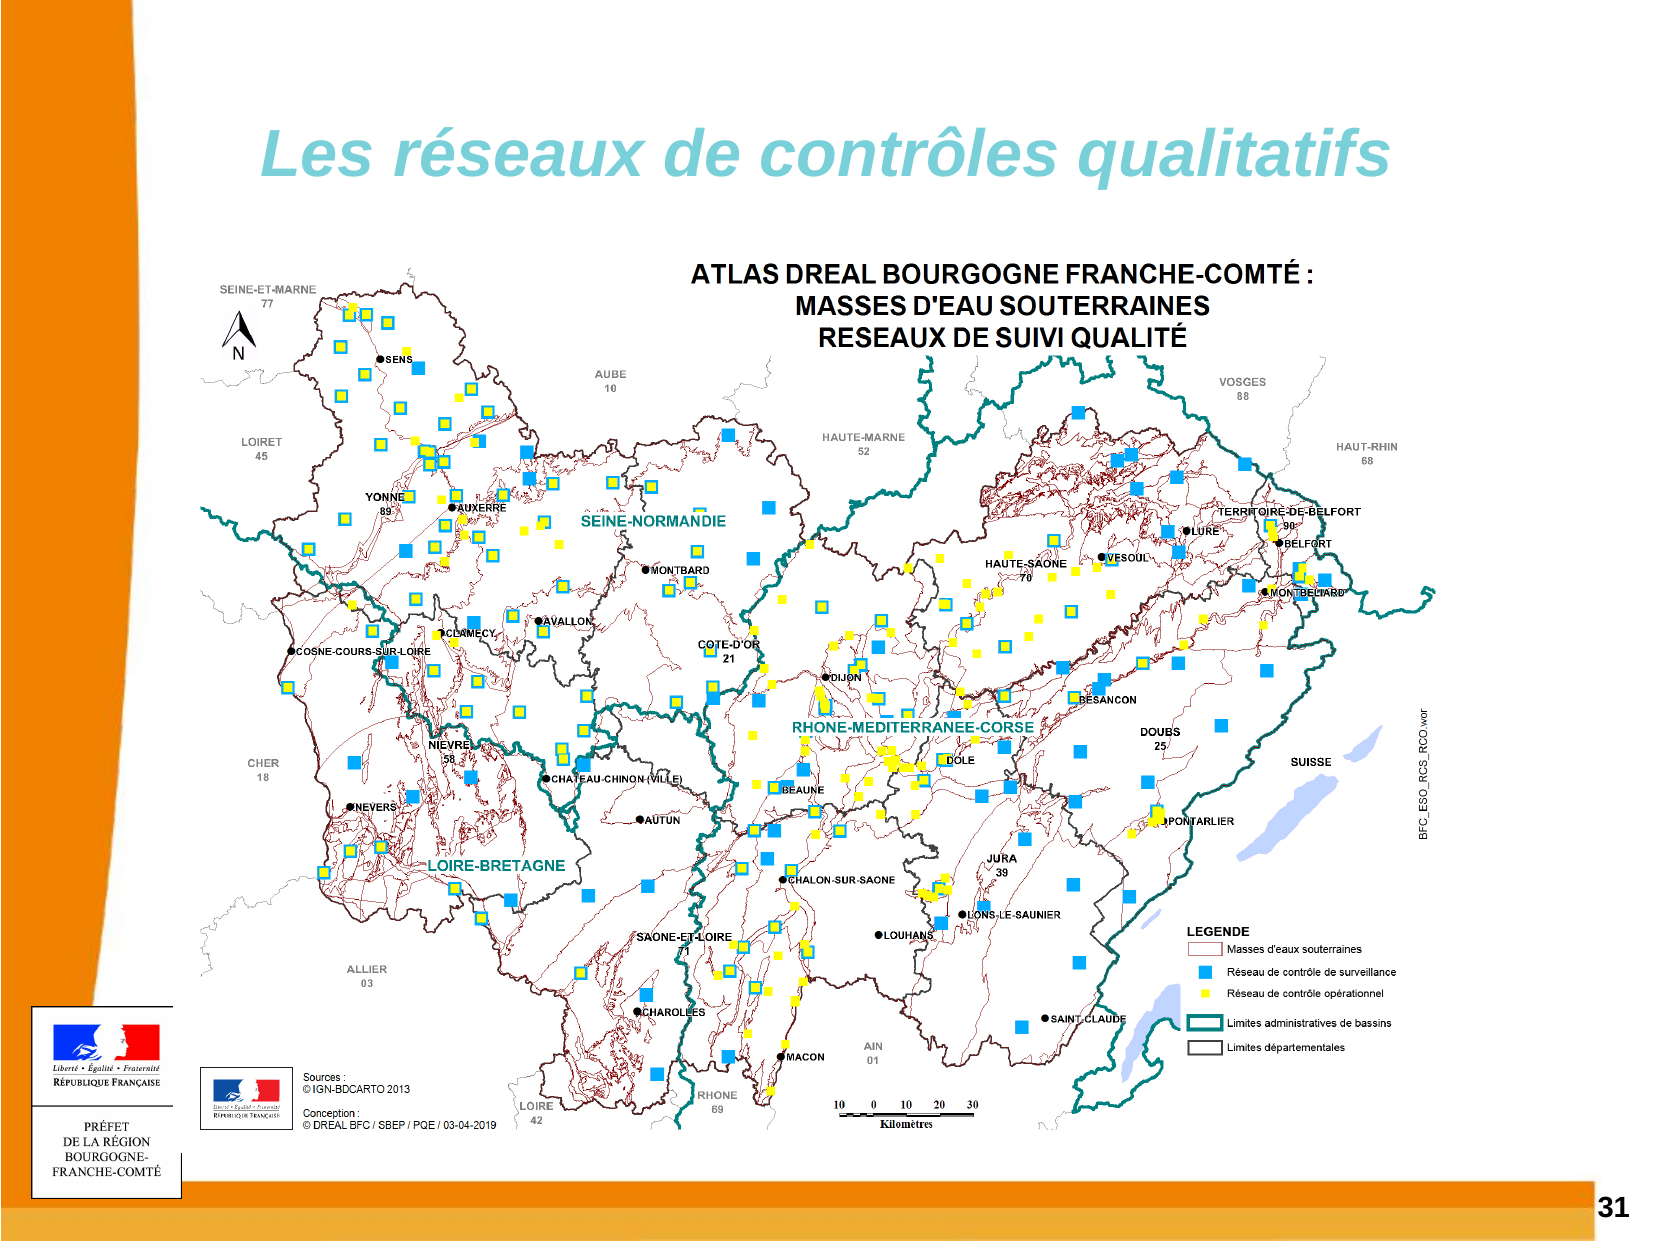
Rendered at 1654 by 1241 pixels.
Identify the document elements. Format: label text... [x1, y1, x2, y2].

title Les réseaux de contrôles qualitatifs [82, 49, 1571, 257]
picture [1, 0, 1654, 1241]
